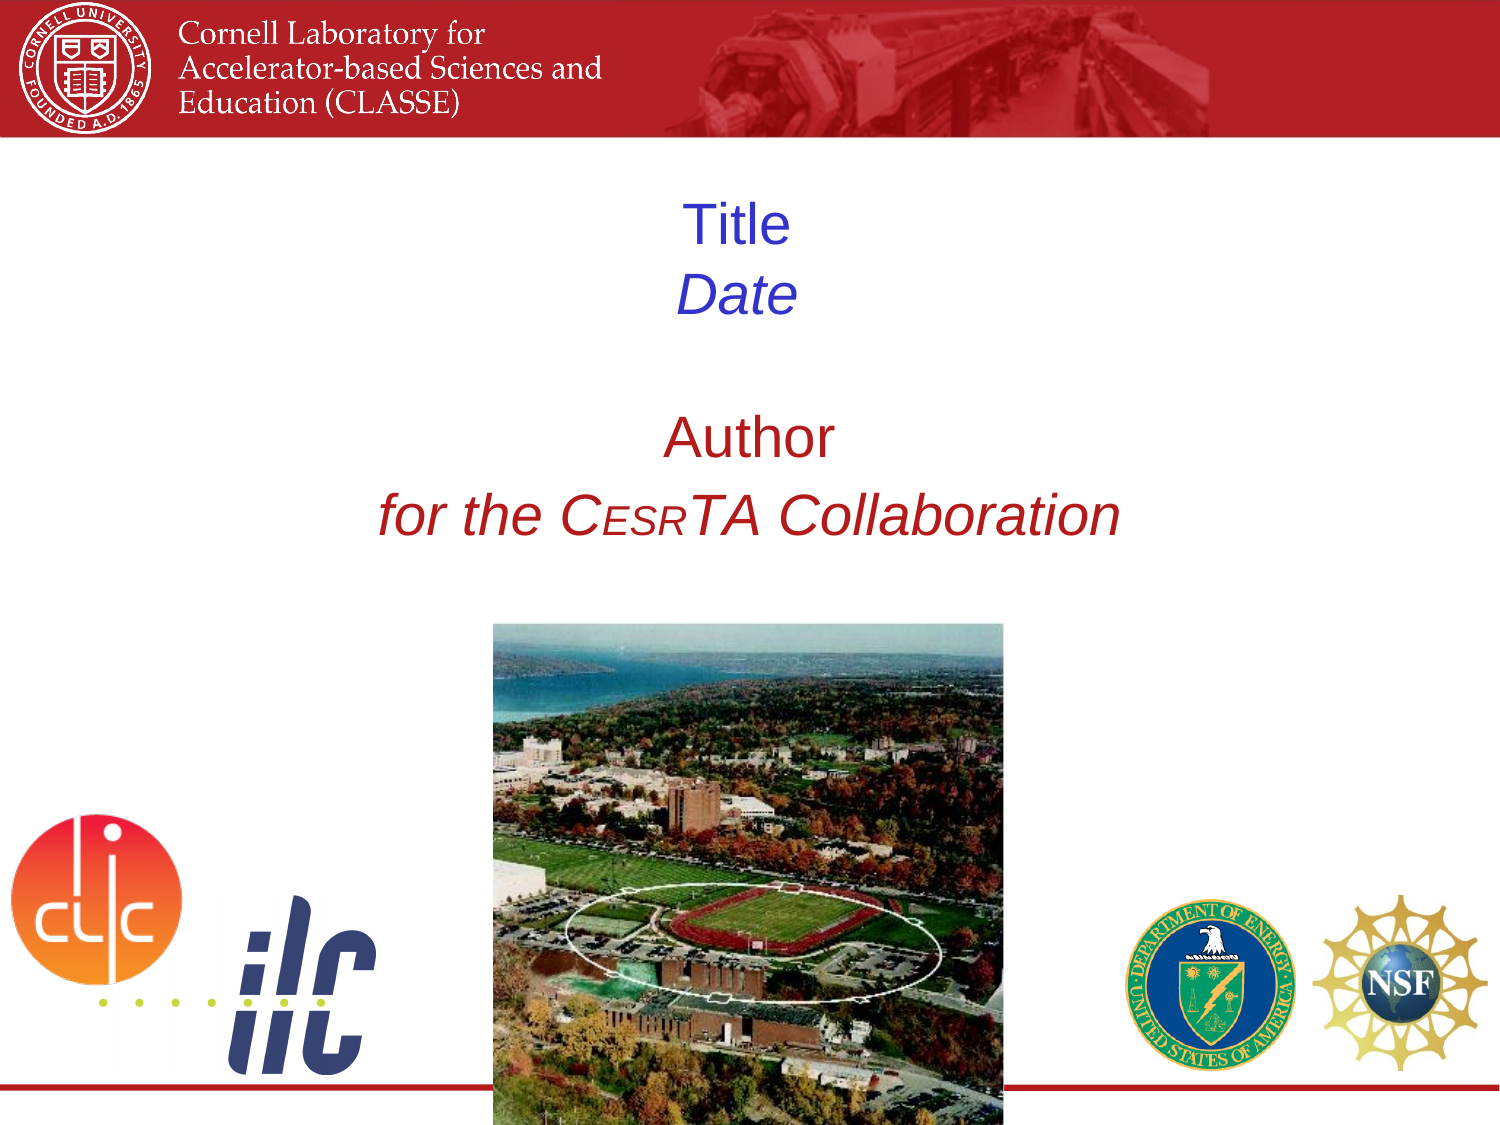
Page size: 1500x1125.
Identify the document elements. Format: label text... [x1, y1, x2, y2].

picture [0, 807, 376, 1075]
text_box Title Date [99, 137, 1376, 376]
picture [1125, 899, 1296, 1071]
text_box Author for the CESRTA Collaboration [112, 399, 1388, 638]
picture [0, 0, 1500, 159]
picture [493, 638, 1005, 1125]
picture [1312, 895, 1488, 1071]
